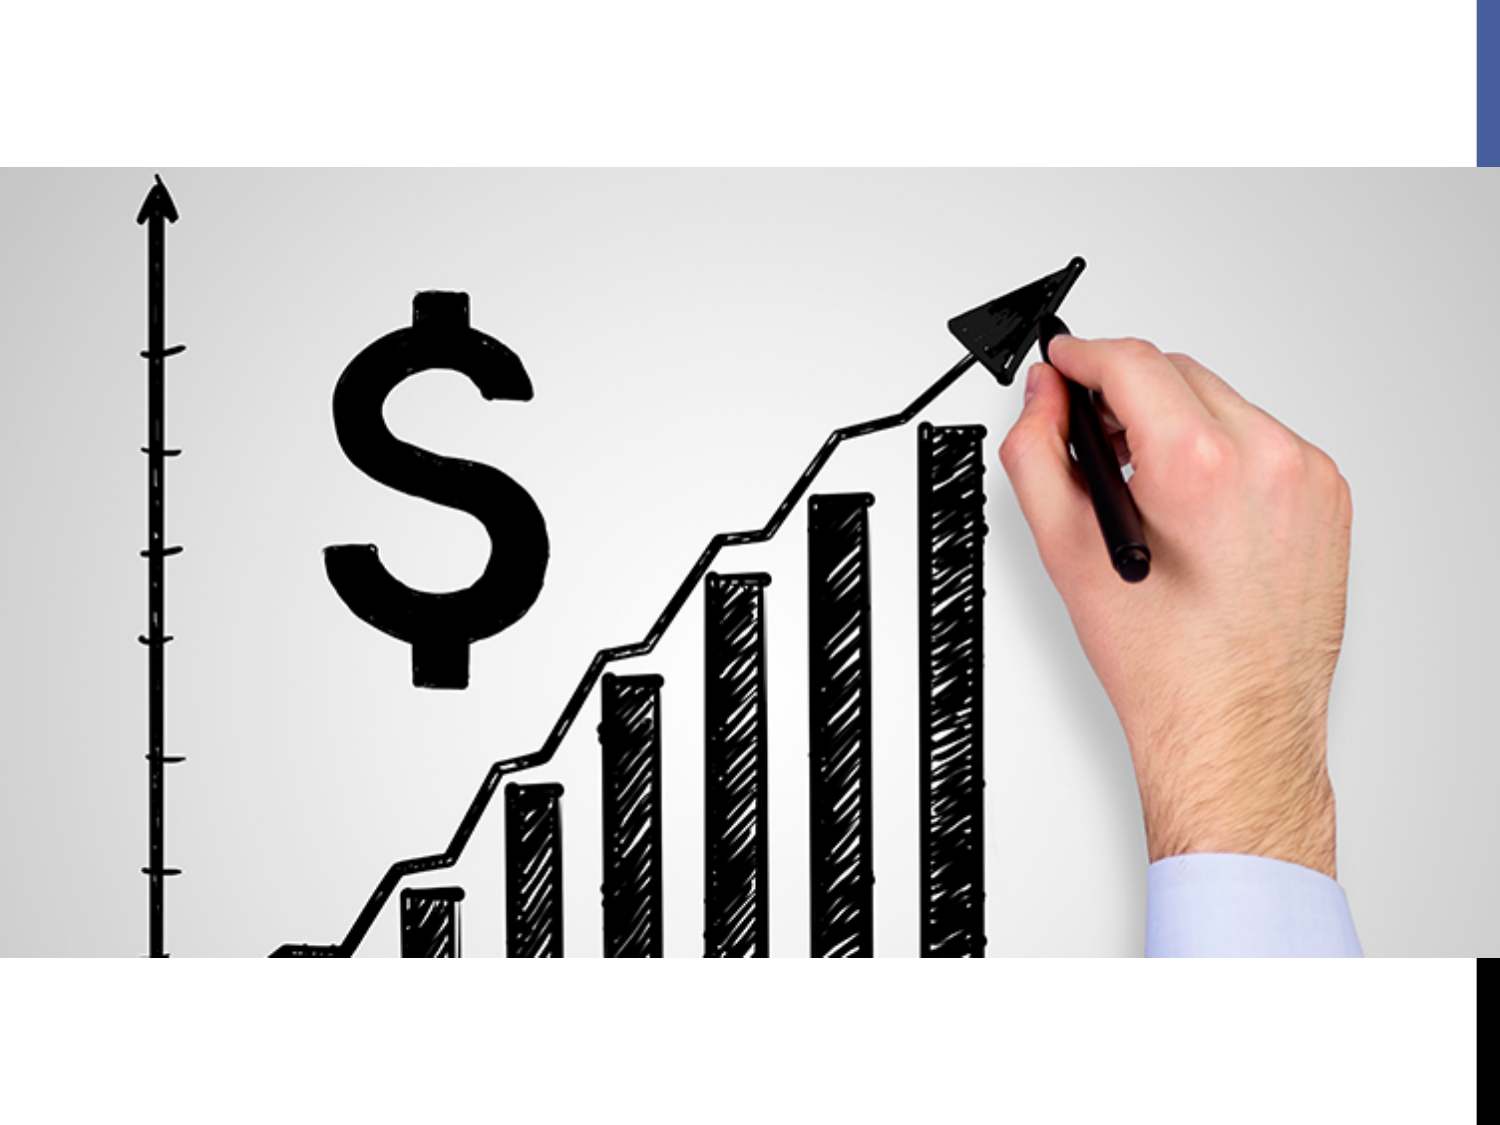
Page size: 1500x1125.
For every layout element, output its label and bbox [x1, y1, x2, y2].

picture [0, 167, 1500, 958]
